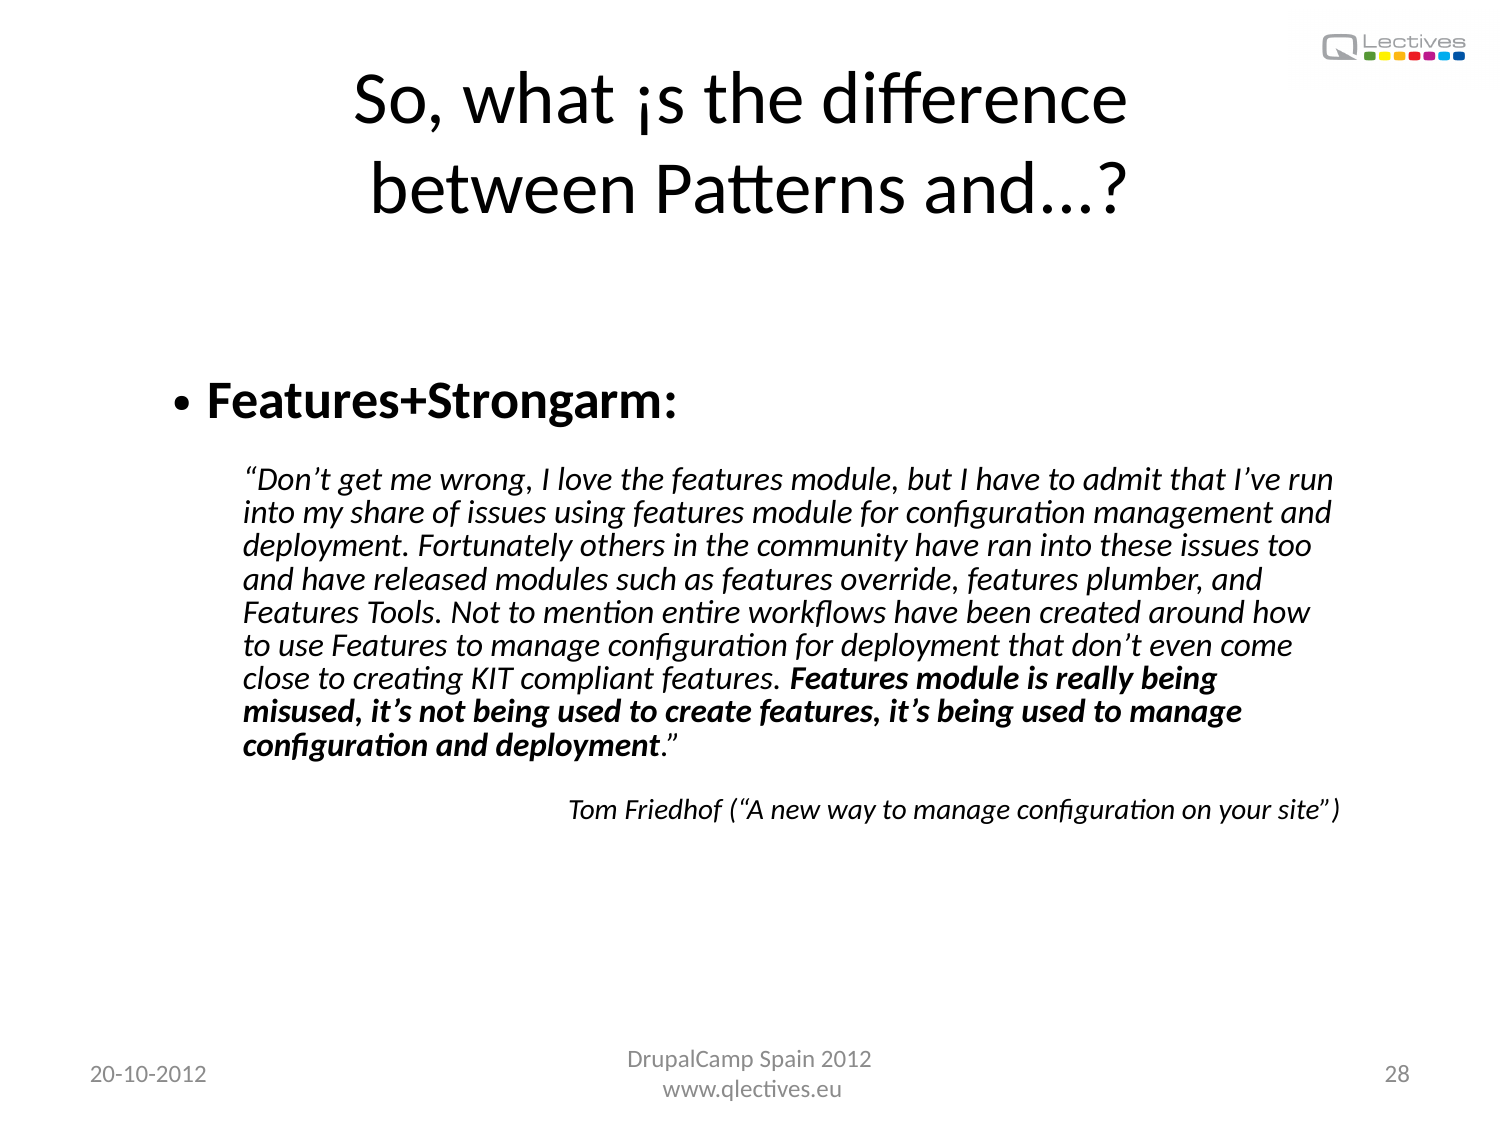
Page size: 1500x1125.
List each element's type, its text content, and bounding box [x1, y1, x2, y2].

text_box 20-10-2012 [74, 1042, 157, 1103]
text_box <number> [1357, 1042, 1425, 1103]
text_box So, what ¡s the difference between Patterns and...? [75, 45, 1425, 233]
text_box Features+Strongarm: “Don’t get me wrong, I love the features module, but I have to admit that I’ve run into my share of issues using features module for configuration management and deployment. Fortunately others in the community have ran into these issues too and have released modules such as features override, features plumber, and Features Tools. Not to mention entire workflows have been created around how to use Features to manage configuration for deployment that don’t even come close to creating KIT compliant features. Features module is really being misused, it’s not being used to create features, it’s being used to manage configuration and deployment.” Tom Friedhof (“A new way to manage configuration on your site”) [157, 370, 1357, 1109]
picture [1288, 9, 1500, 90]
